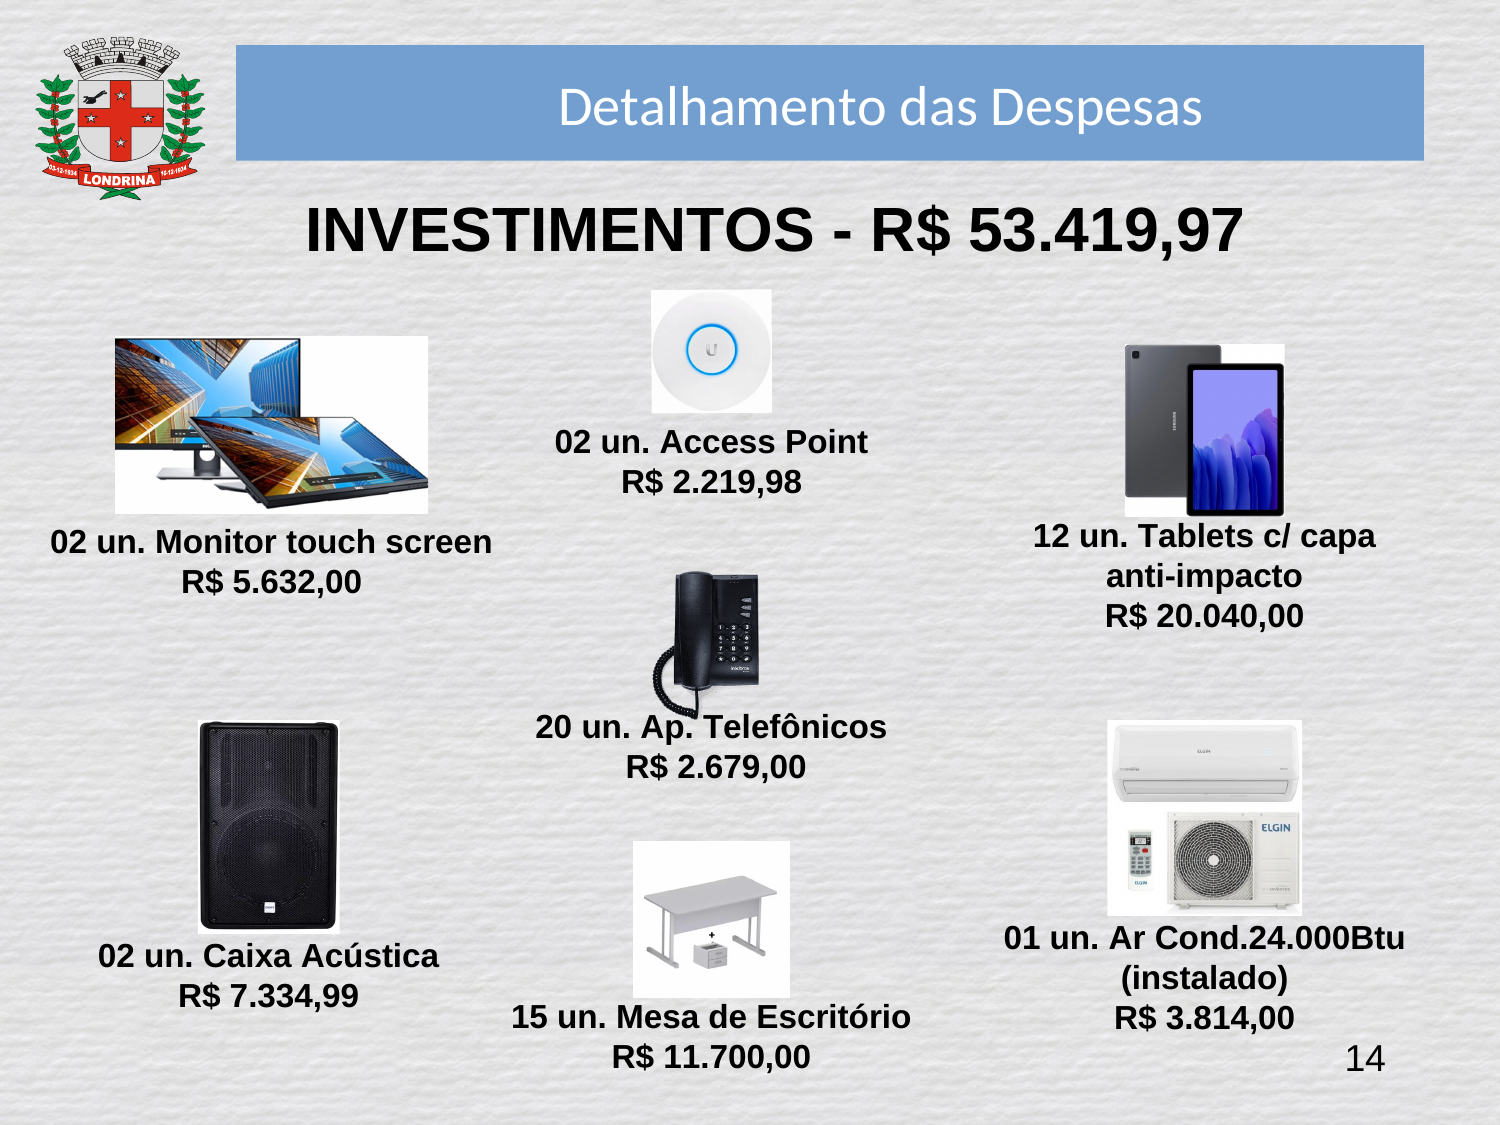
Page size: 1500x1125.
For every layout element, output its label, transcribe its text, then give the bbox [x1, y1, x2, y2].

text_box 12 un. Tablets c/ capa anti-impacto R$ 20.040,00 [986, 507, 1424, 642]
text_box 20 un. Ap. Telefônicos R$ 2.679,00 [510, 697, 913, 793]
text_box <número> [1329, 1027, 1500, 1098]
text_box INVESTIMENTOS - R$ 53.419,97 [230, 181, 1321, 266]
text_box 02 un. Caixa Acústica R$ 7.334,99 [82, 926, 455, 1028]
text_box 02 un. Access Point R$ 2.219,98 [534, 413, 889, 508]
text_box 15 un. Mesa de Escritório R$ 11.700,00 [490, 987, 934, 1087]
picture [0, 0, 1500, 1125]
text_box Detalhamento das Despesas [236, 45, 1424, 161]
text_box 02 un. Monitor touch screen R$ 5.632,00 [23, 513, 520, 621]
text_box 01 un. Ar Cond.24.000Btu (instalado) R$ 3.814,00 [986, 908, 1424, 1044]
